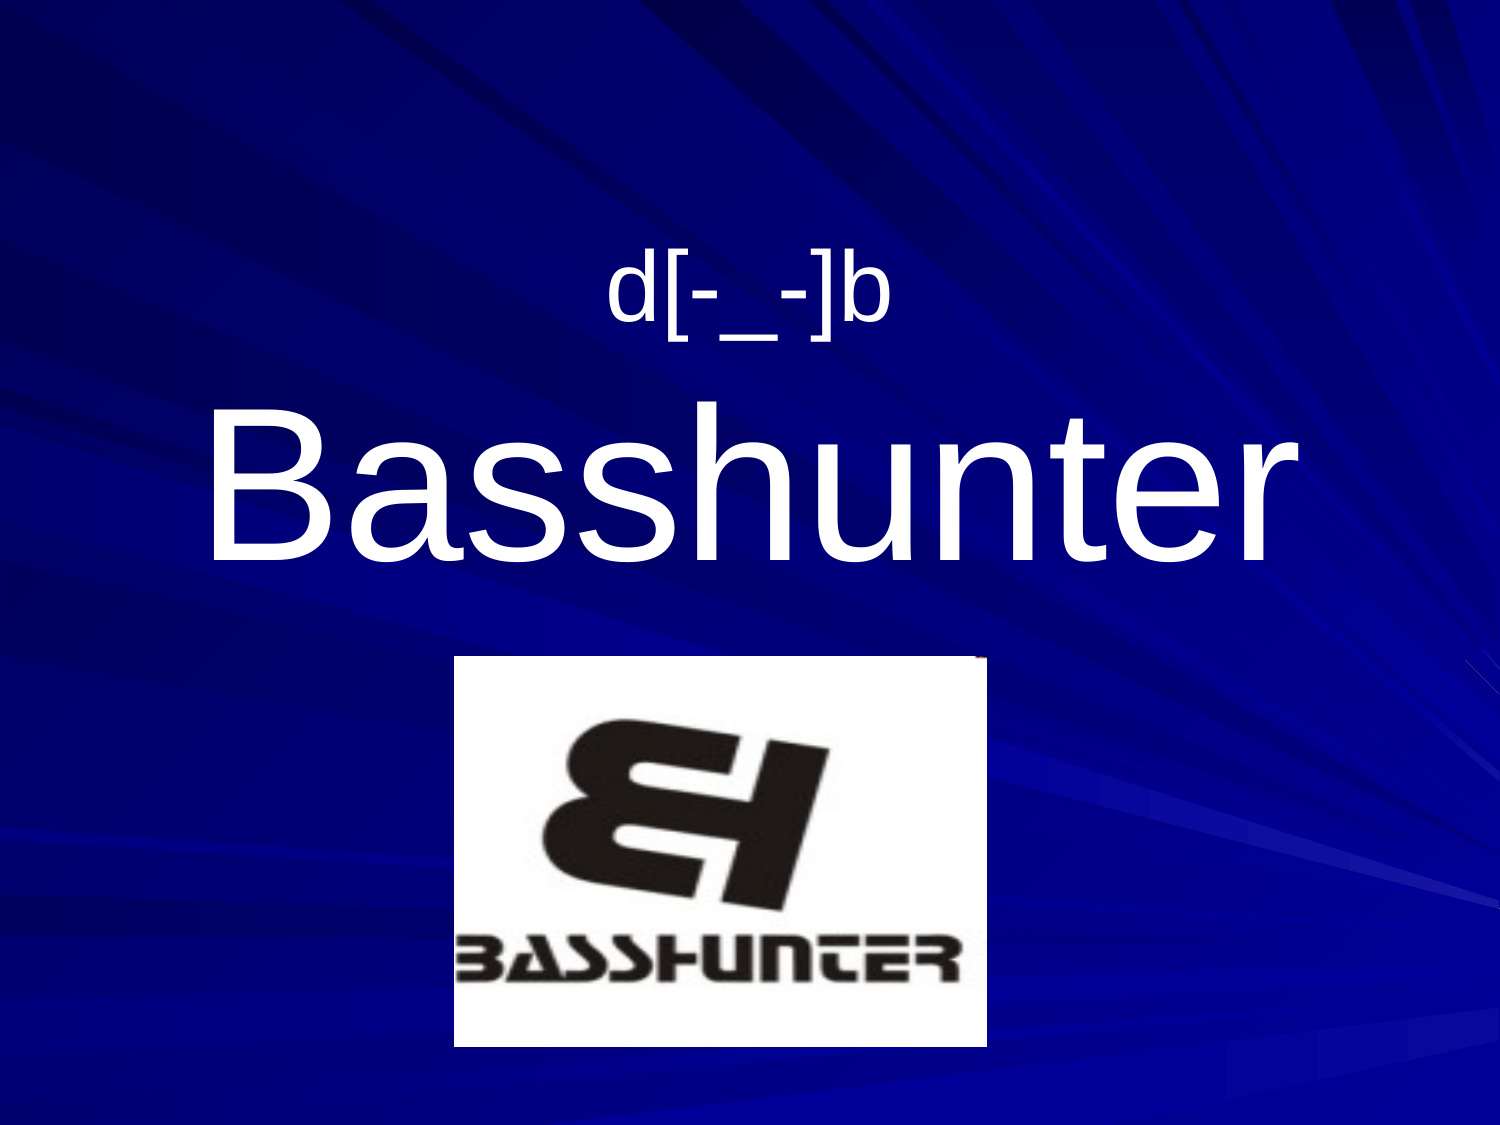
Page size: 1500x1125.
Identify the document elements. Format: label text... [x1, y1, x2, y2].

title d[-_-]b Basshunter [75, 262, 1425, 563]
picture [454, 656, 987, 1047]
